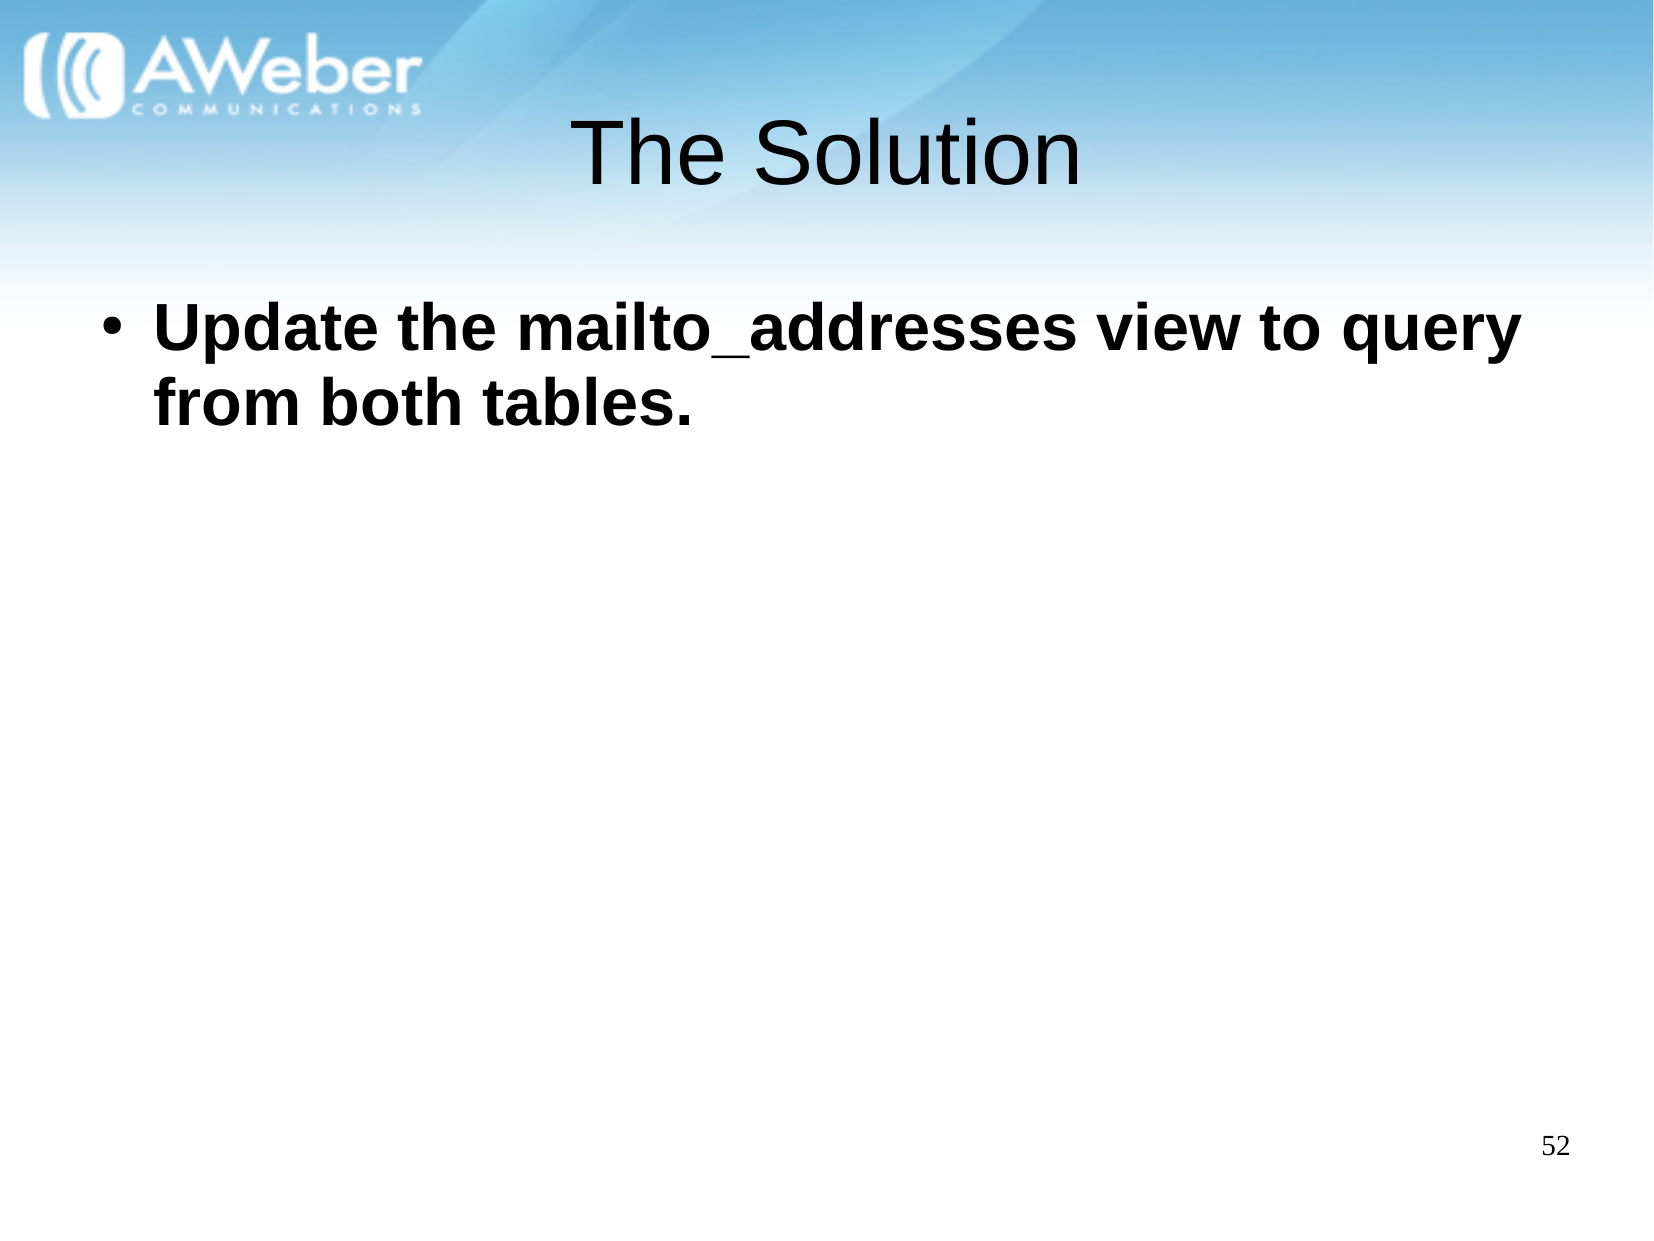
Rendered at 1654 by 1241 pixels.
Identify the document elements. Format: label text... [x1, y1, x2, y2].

picture [0, 0, 1654, 376]
list Update the mailto_addresses view to query from both tables. [82, 290, 1571, 1109]
title The Solution [82, 49, 1571, 257]
